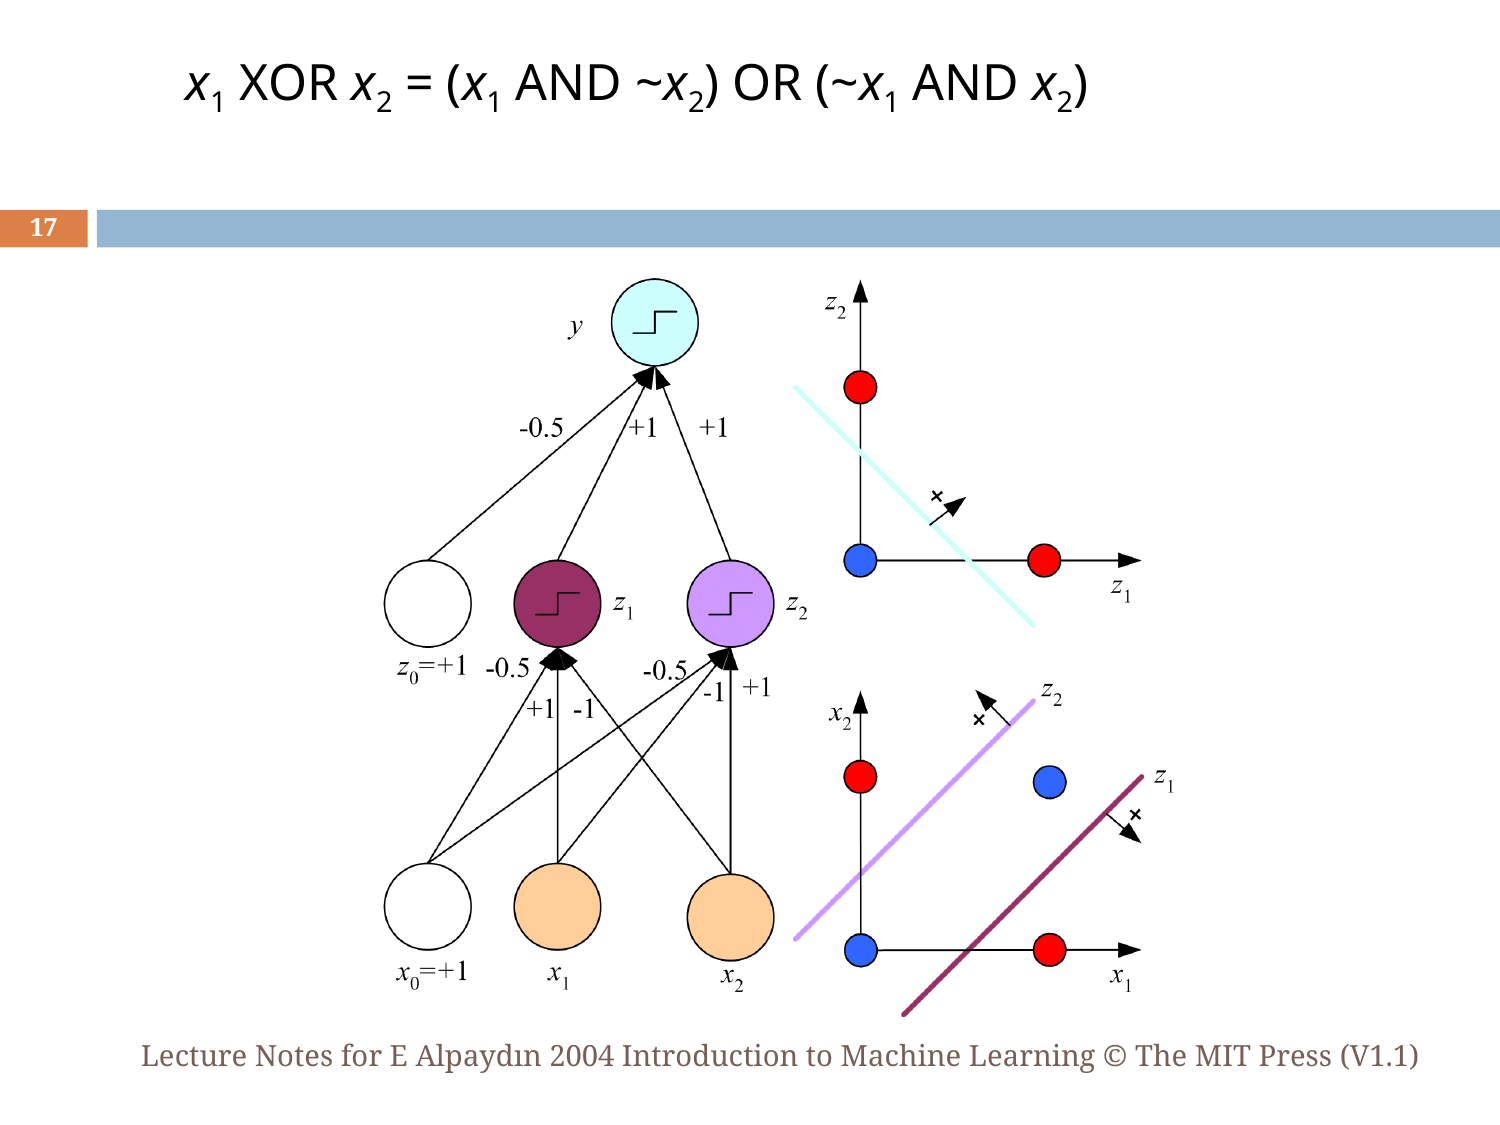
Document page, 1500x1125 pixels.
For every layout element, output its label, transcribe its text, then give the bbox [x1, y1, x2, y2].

picture [383, 278, 1176, 1017]
text_box Lecture Notes for E Alpaydın 2004 Introduction to Machine Learning © The MIT Press (V1.1) [99, 1025, 1436, 1085]
text_box <number> [0, 208, 88, 249]
text_box x1 XOR x2 = (x1 AND ~x2) OR (~x1 AND x2) [171, 42, 1329, 127]
